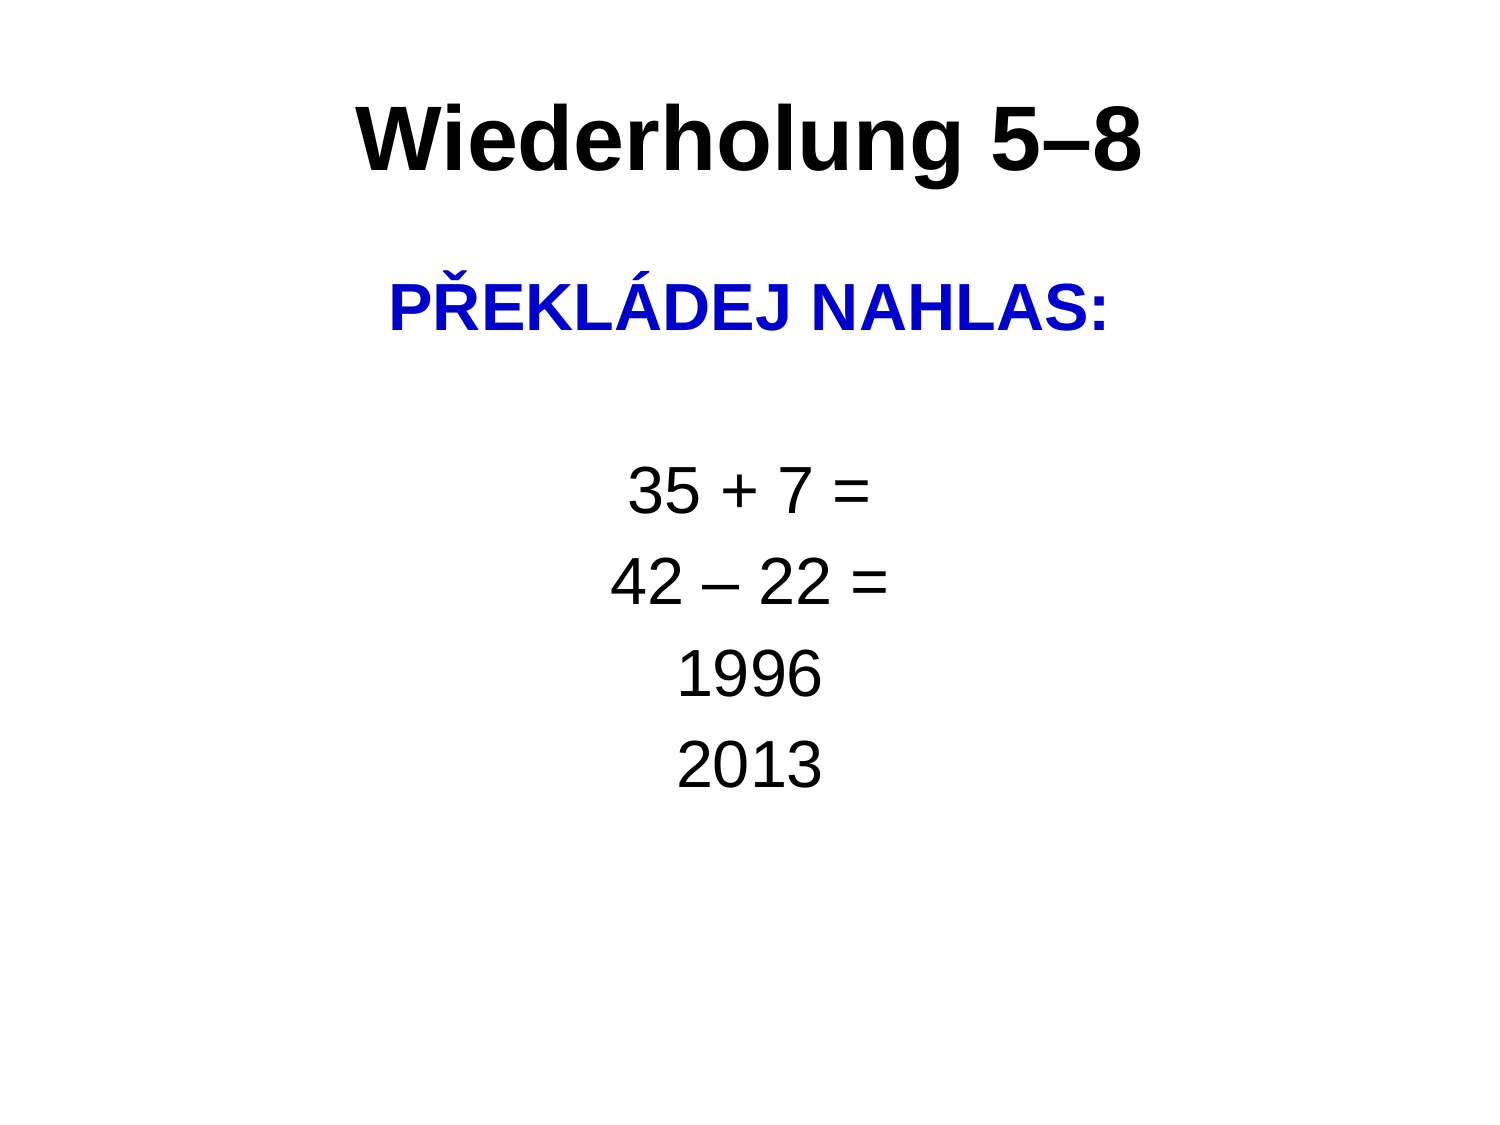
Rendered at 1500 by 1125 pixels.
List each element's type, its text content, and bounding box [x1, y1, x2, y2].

title Wiederholung 5–8 [75, 45, 1426, 233]
list PŘEKLÁDEJ NAHLAS: 35 + 7 = 42 – 22 = 1996 2013 [75, 262, 1426, 1006]
